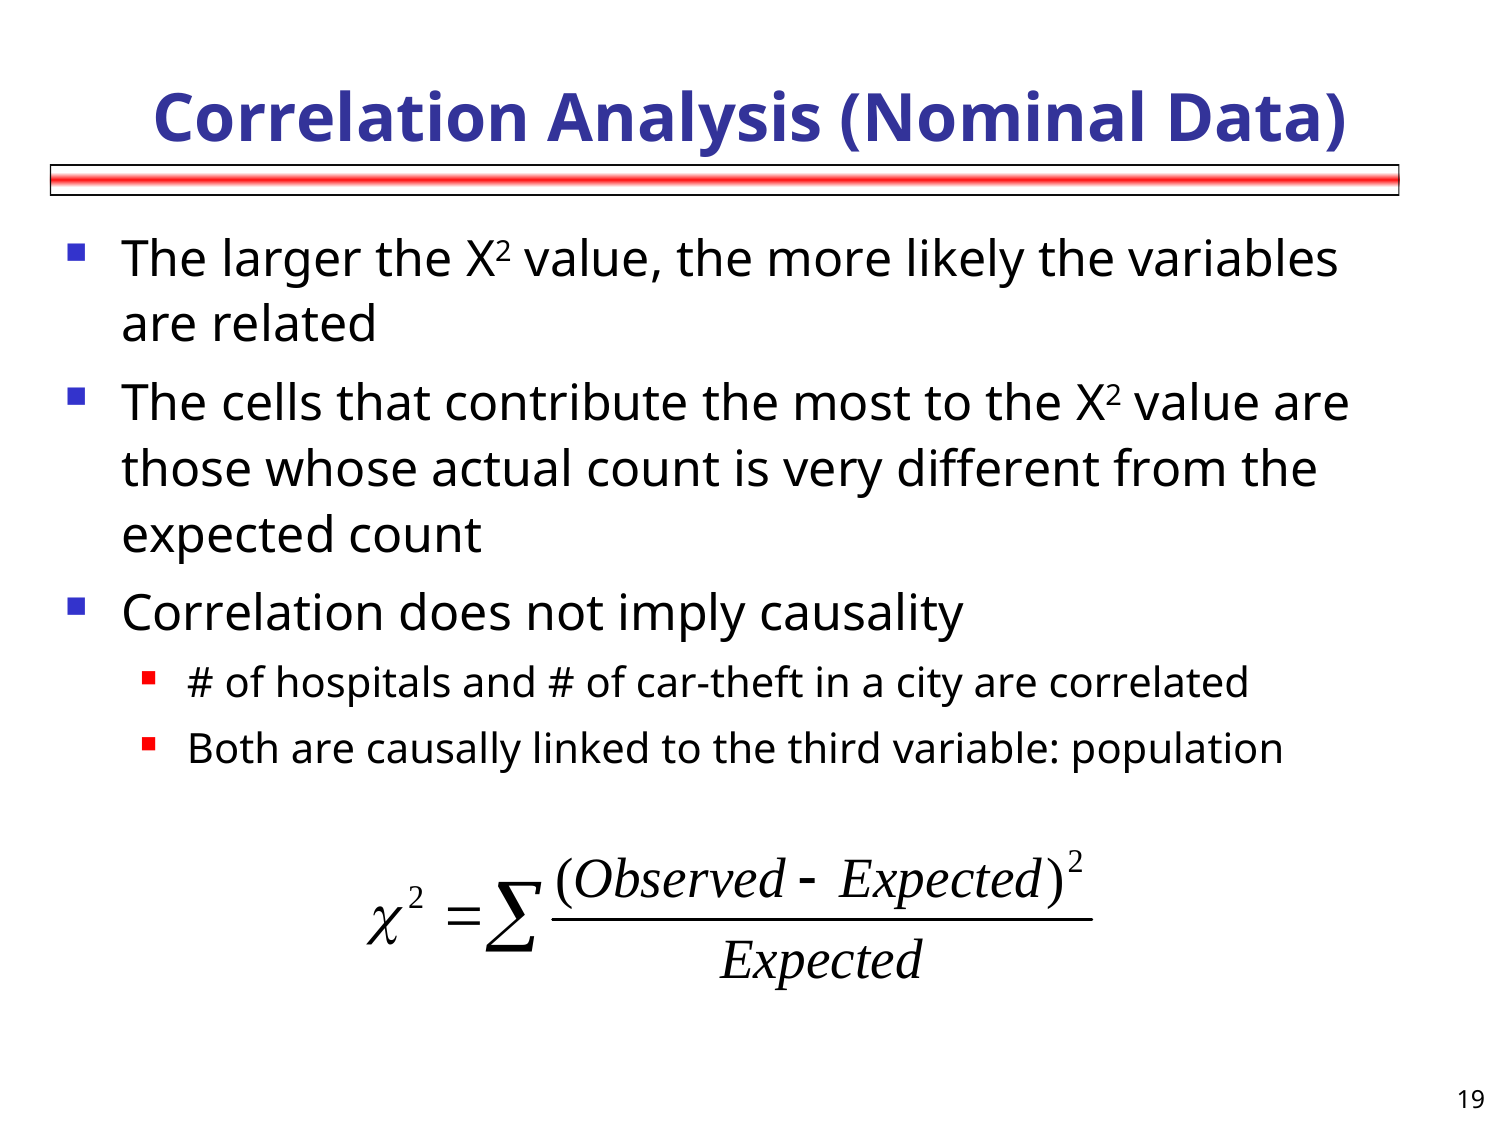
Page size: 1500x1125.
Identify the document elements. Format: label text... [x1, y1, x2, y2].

title Correlation Analysis (Nominal Data) [0, 62, 1500, 163]
text_box <number> [1187, 1062, 1500, 1125]
list The larger the Χ2 value, the more likely the variables are related The cells that contribute the most to the Χ2 value are those whose actual count is very different from the expected count Correlation does not imply causality # of hospitals and # of car-theft in a city are correlated Both are causally linked to the third variable: population [49, 212, 1425, 1063]
text_box [358, 834, 1104, 1001]
